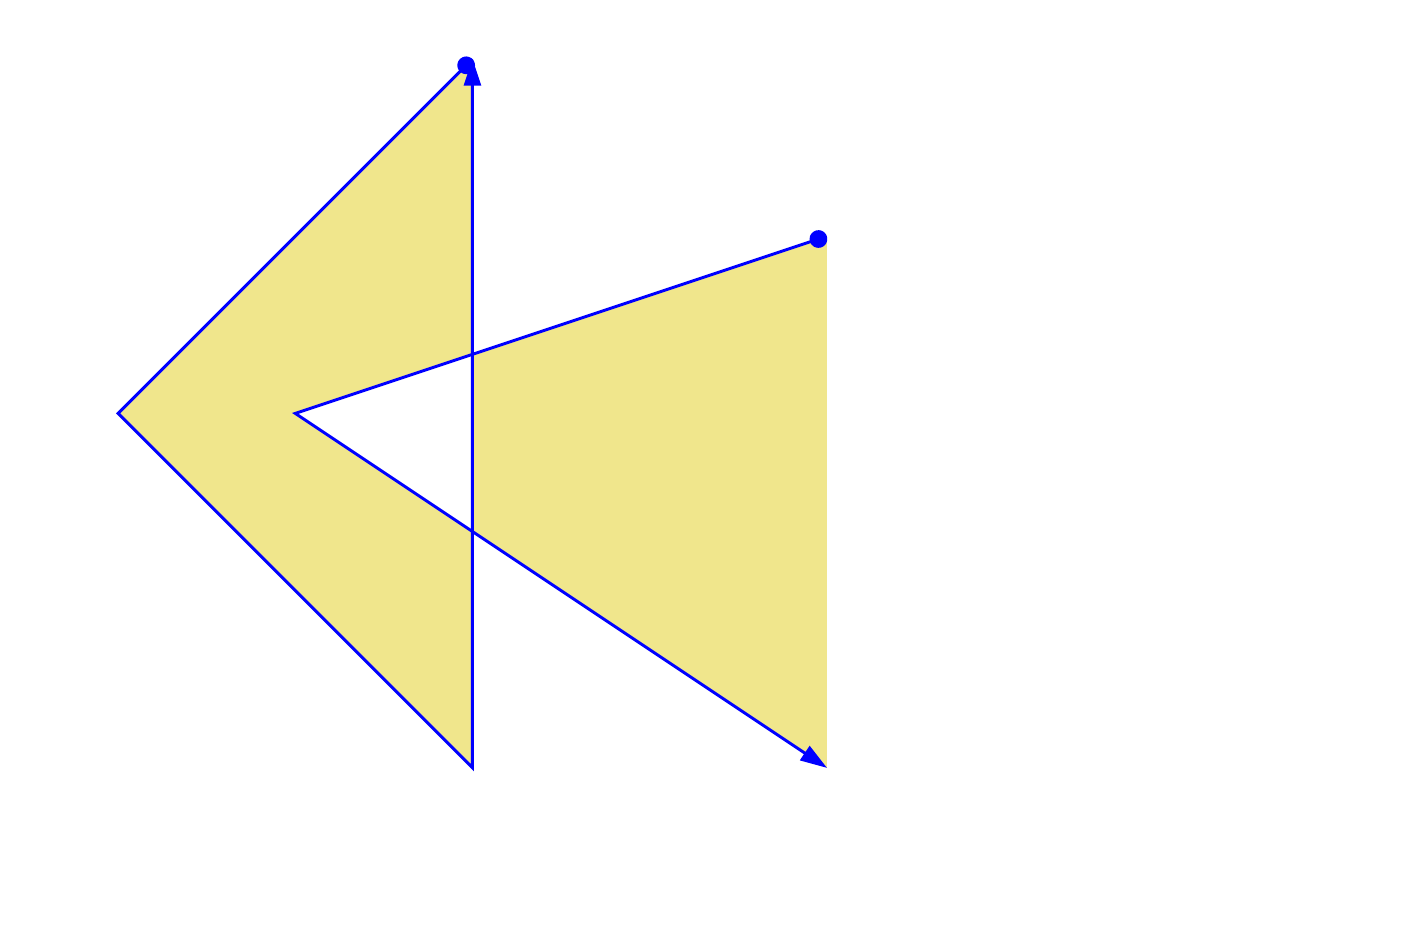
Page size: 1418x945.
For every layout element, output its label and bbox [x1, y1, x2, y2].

text_box [118, 59, 827, 768]
